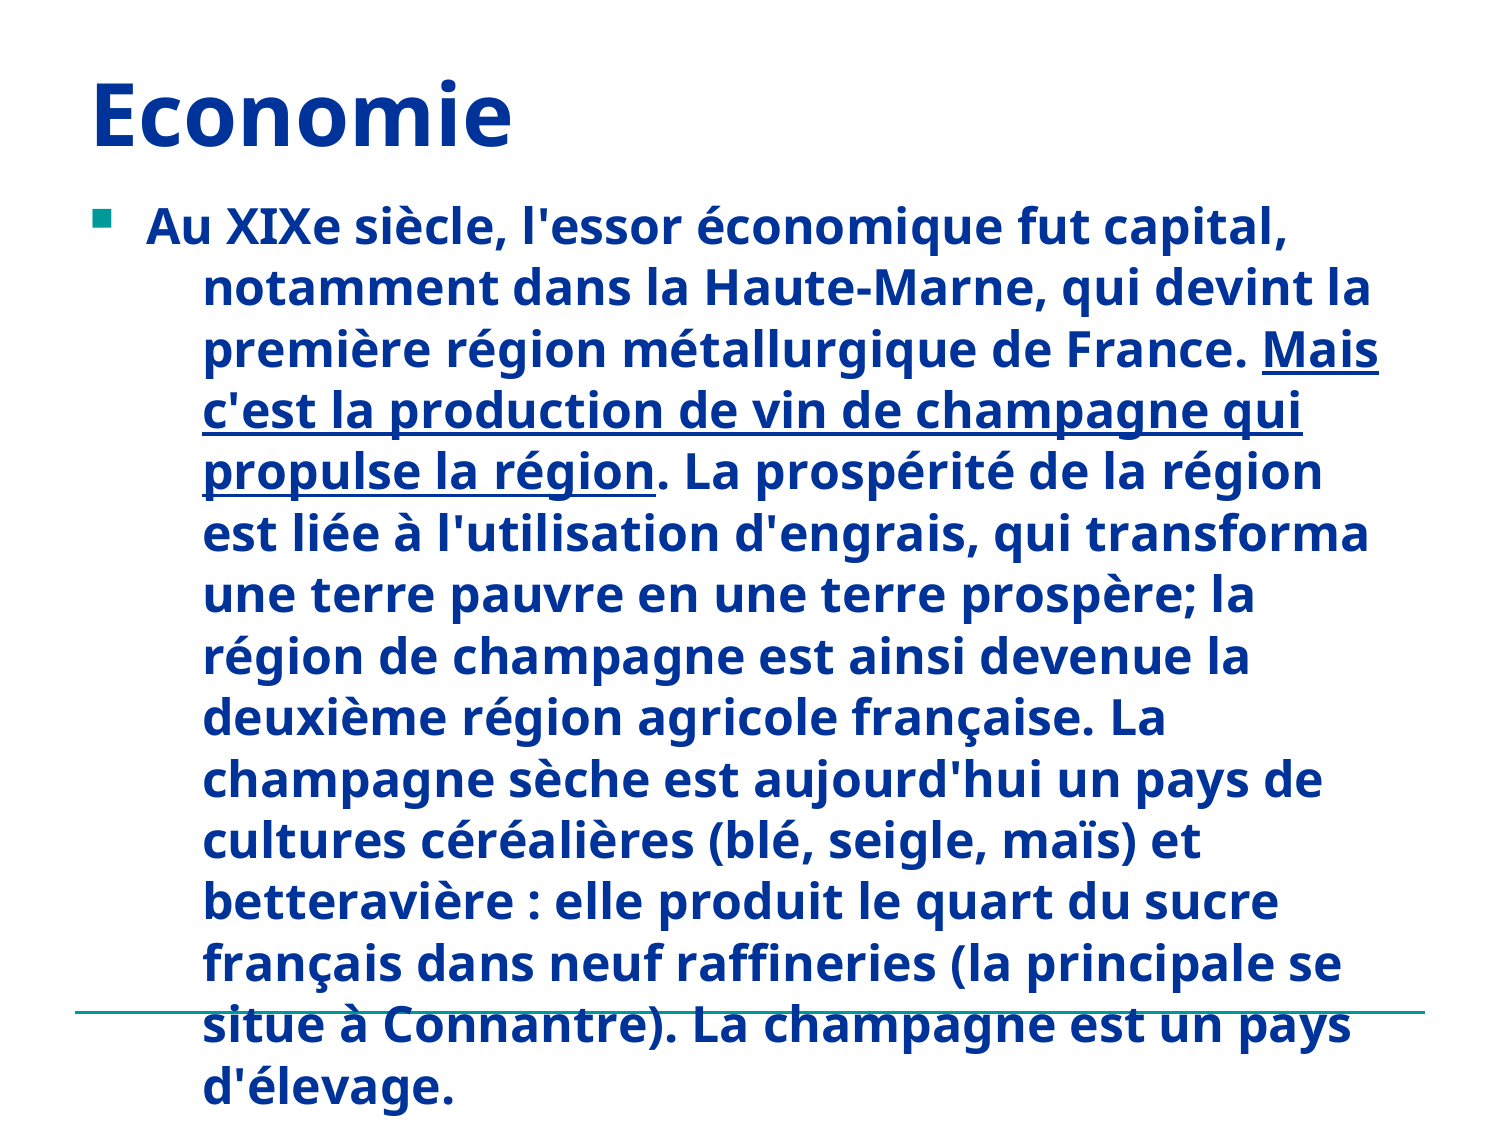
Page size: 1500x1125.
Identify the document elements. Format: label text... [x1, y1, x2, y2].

list Au XIXe siècle, l'essor économique fut capital, notamment dans la Haute-Marne, qui devint la première région métallurgique de France. Mais c'est la production de vin de champagne qui propulse la région. La prospérité de la région est liée à l'utilisation d'engrais, qui transforma une terre pauvre en une terre prospère; la région de champagne est ainsi devenue la deuxième région agricole française. La champagne sèche est aujourd'hui un pays de cultures céréalières (blé, seigle, maïs) et betteravière : elle produit le quart du sucre français dans neuf raffineries (la principale se situe à Connantre). La champagne est un pays d'élevage. [75, 187, 1426, 1067]
title Economie [75, 45, 1426, 187]
